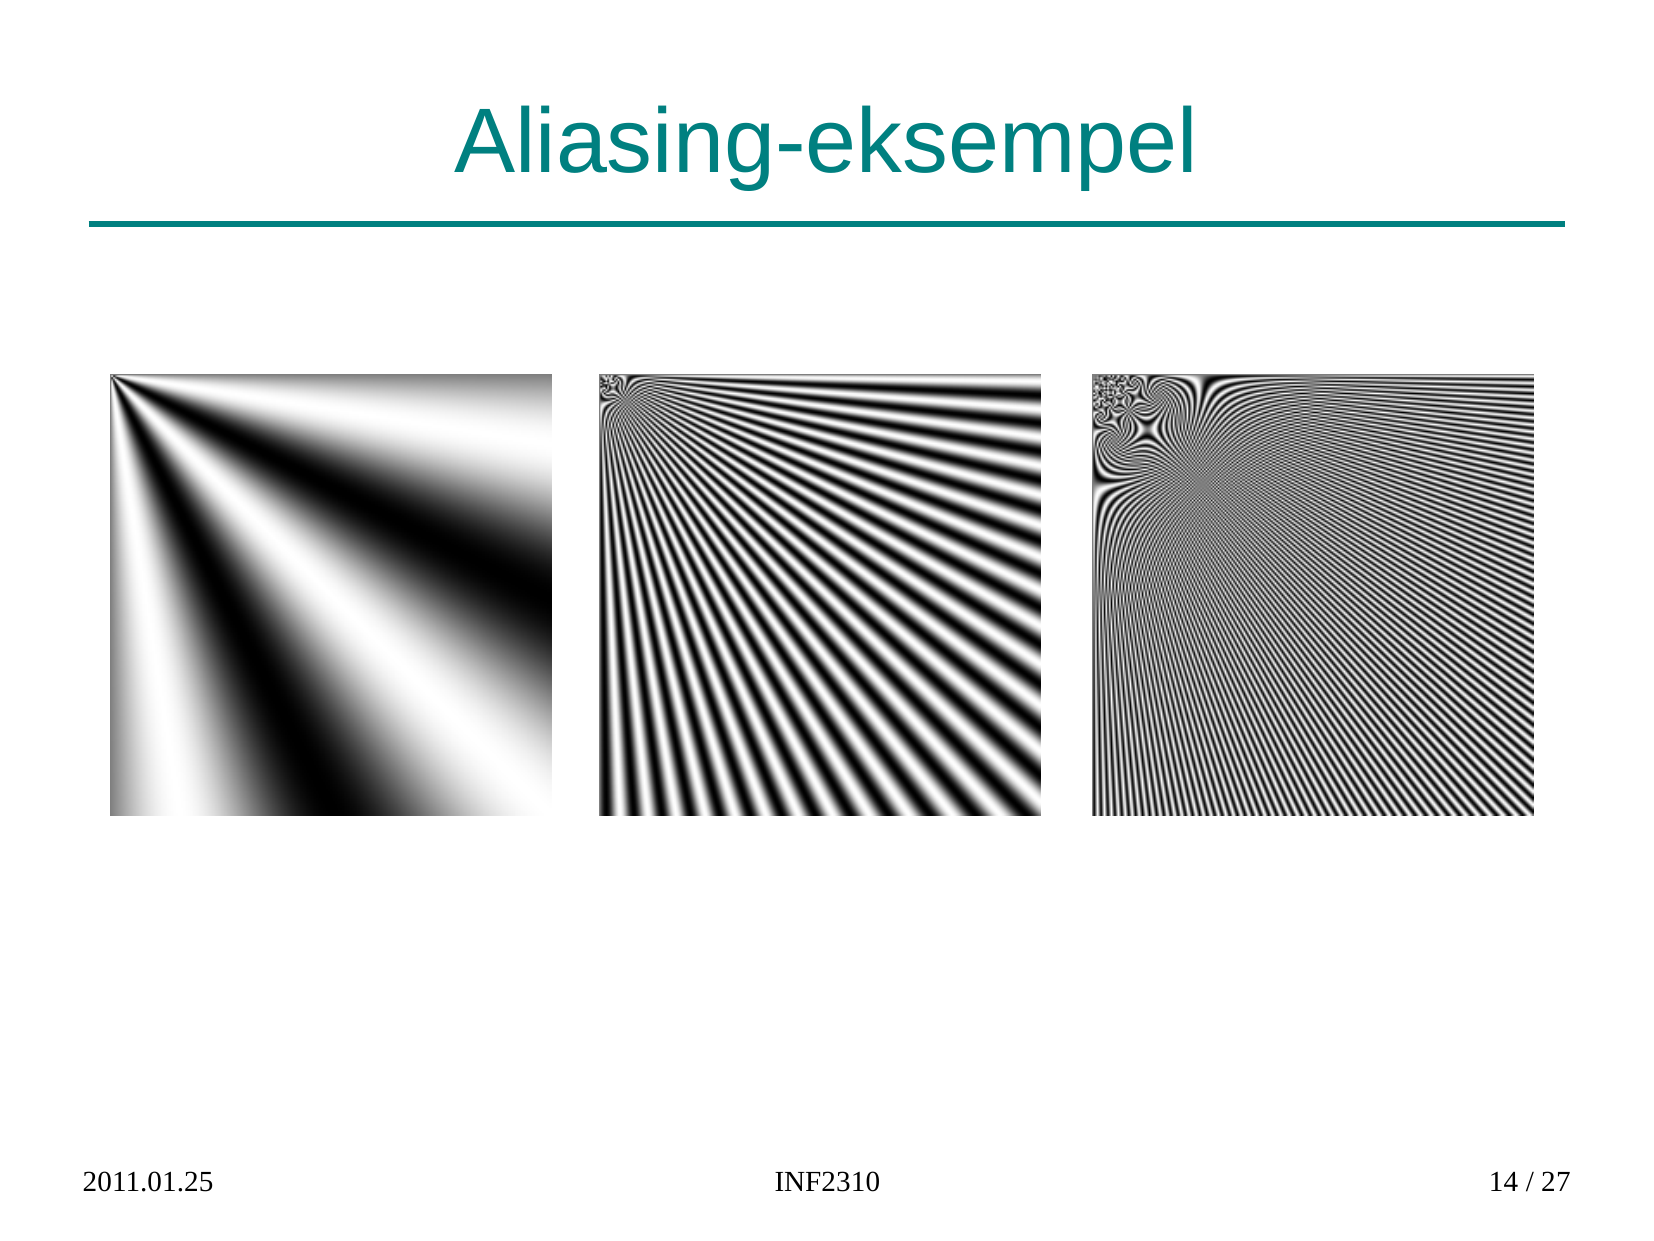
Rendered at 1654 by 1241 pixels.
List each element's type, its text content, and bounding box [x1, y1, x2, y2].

picture [599, 374, 1041, 816]
picture [110, 374, 552, 816]
picture [1092, 374, 1534, 816]
title Aliasing-eksempel [82, 37, 1571, 245]
